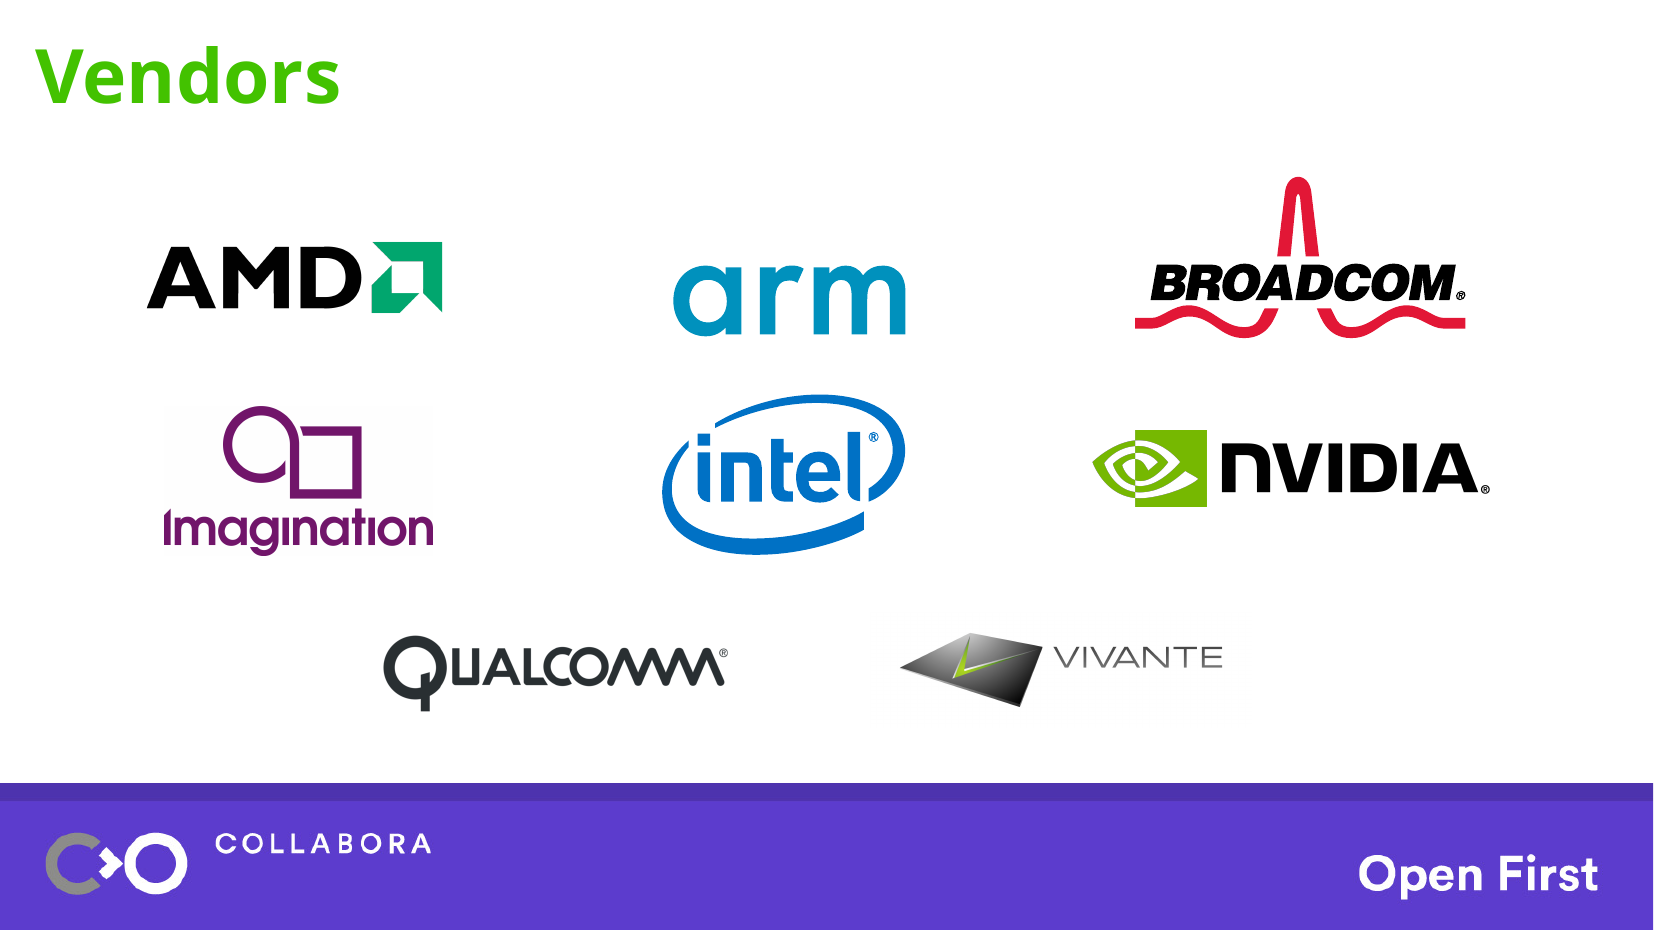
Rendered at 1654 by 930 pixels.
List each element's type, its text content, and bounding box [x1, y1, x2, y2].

title Vendors [35, 28, 1608, 193]
picture [0, 0, 1654, 930]
